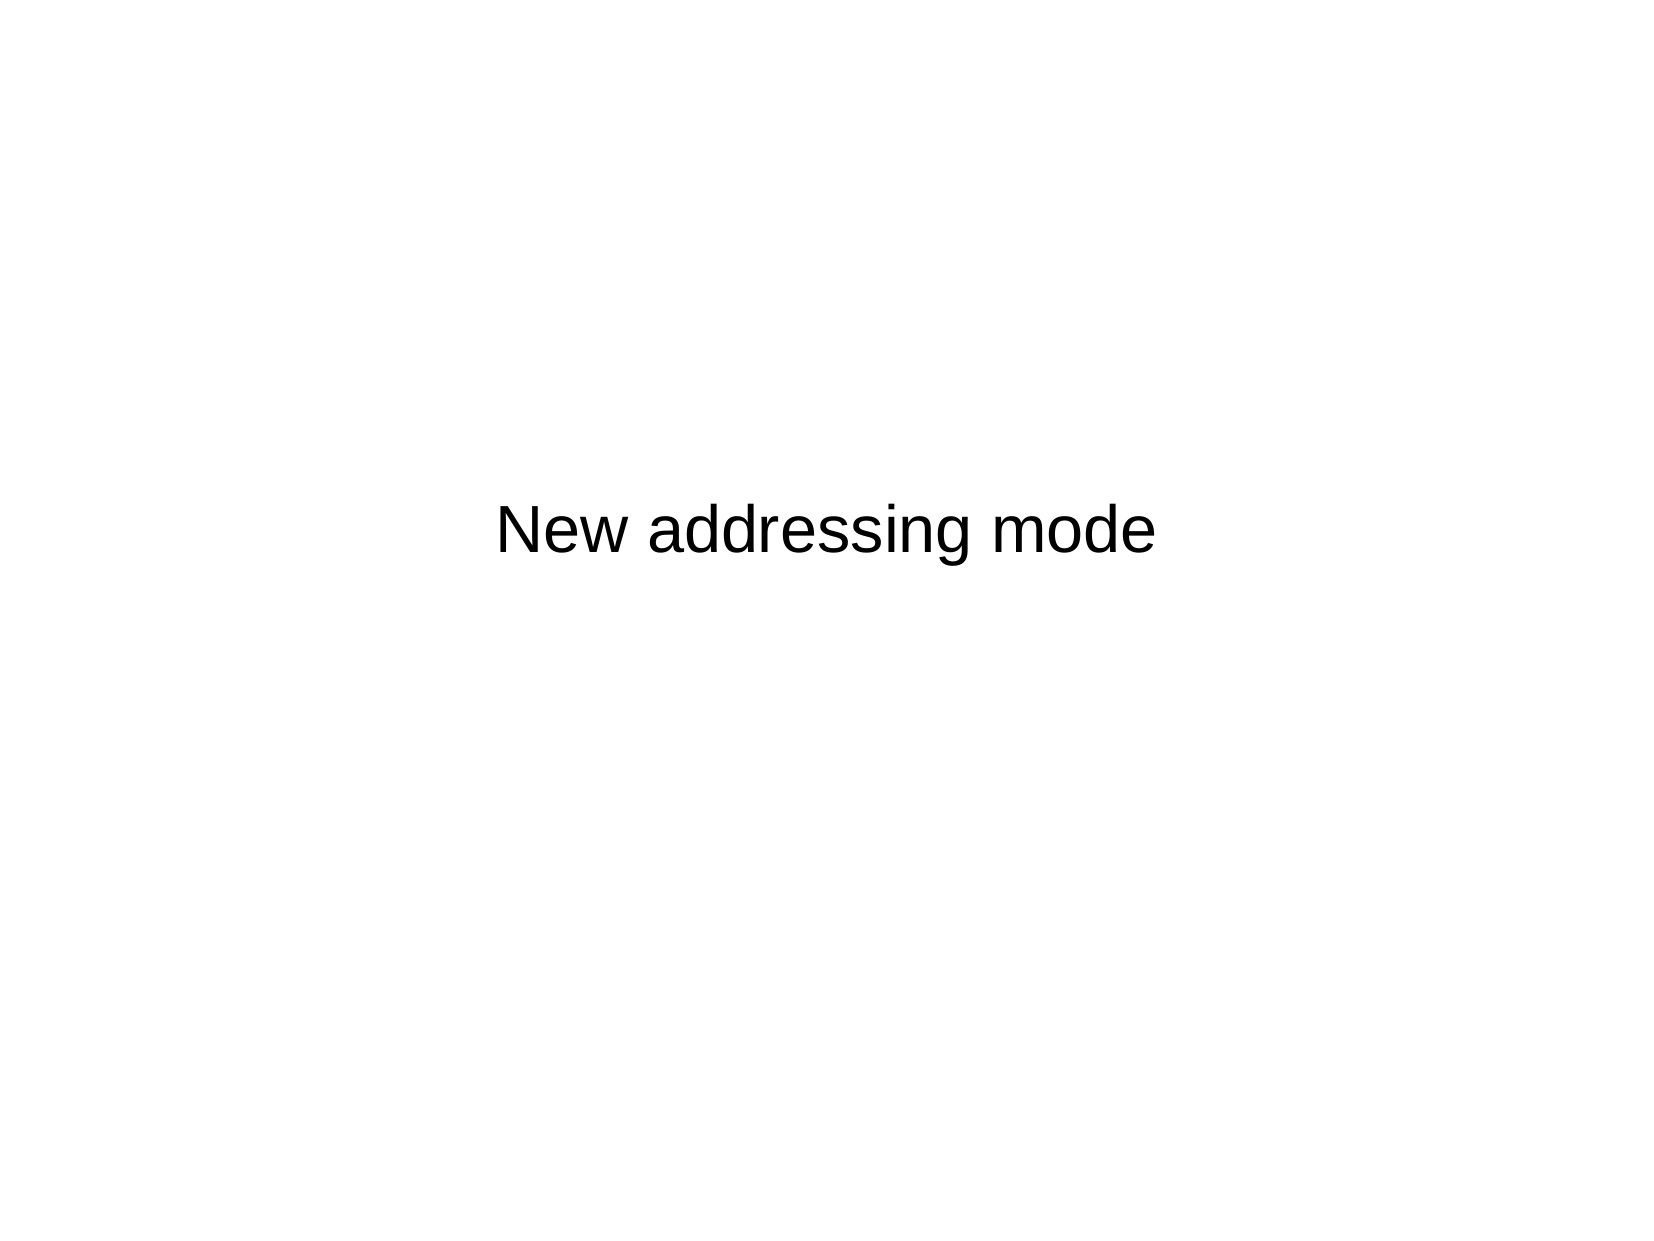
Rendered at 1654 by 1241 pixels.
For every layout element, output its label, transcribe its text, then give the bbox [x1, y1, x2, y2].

subtitle New addressing mode [82, 49, 1571, 1010]
